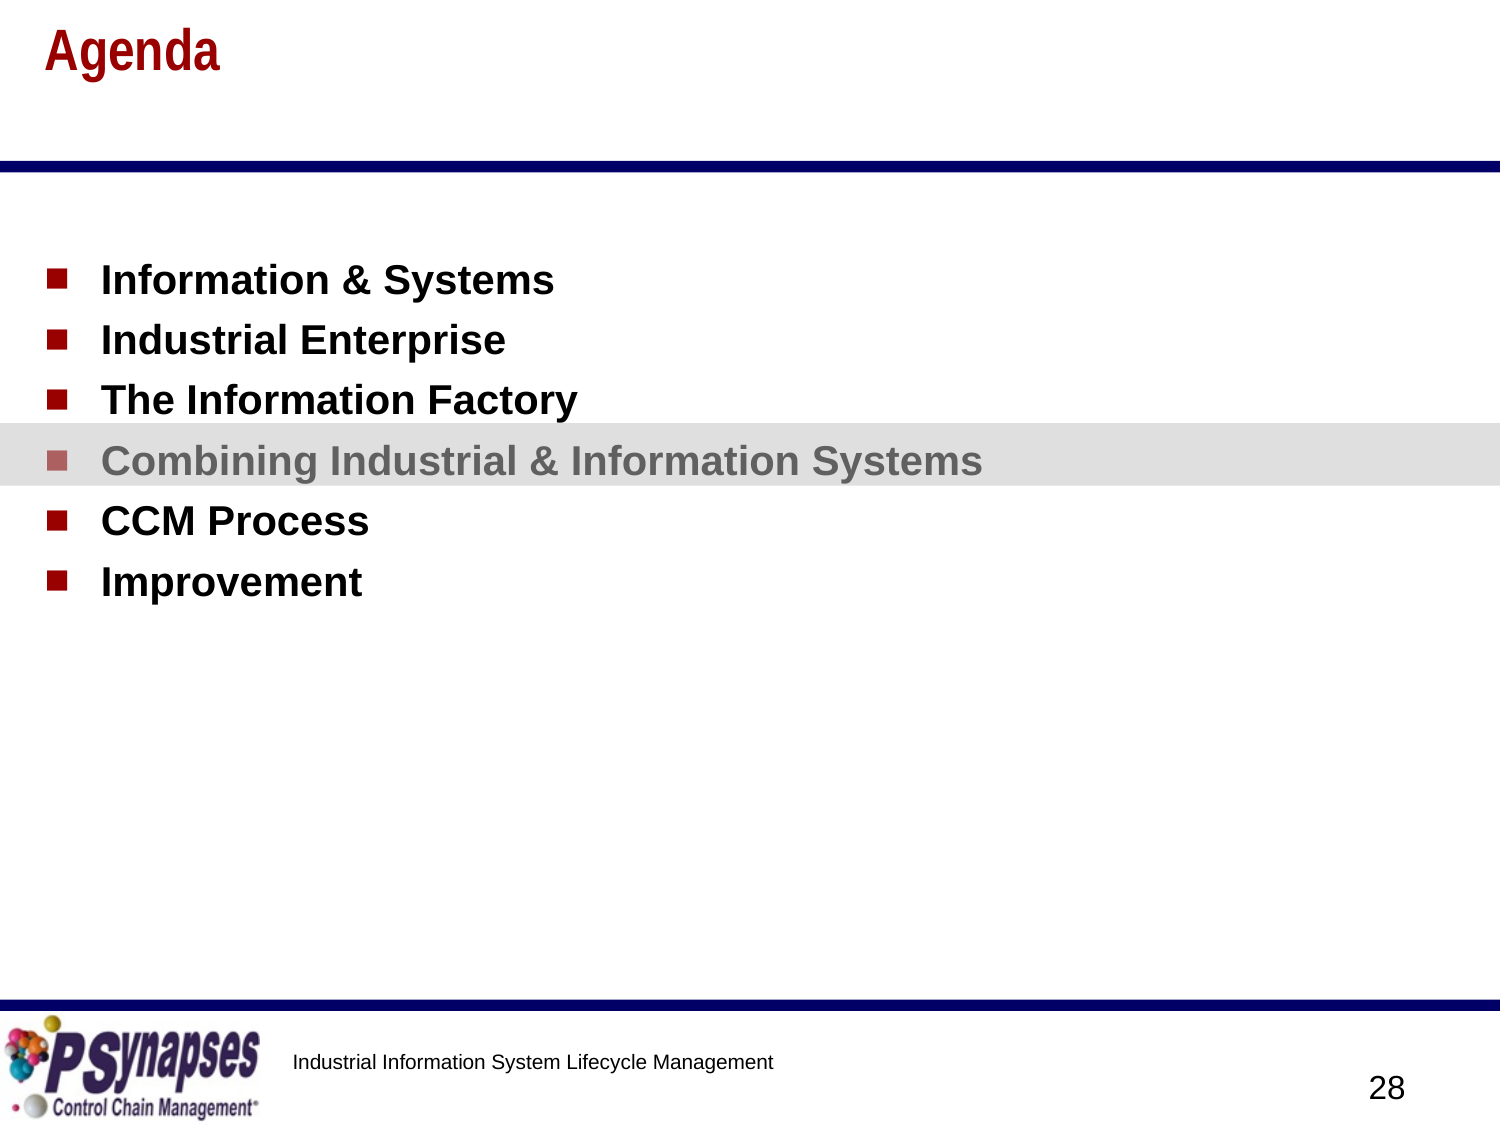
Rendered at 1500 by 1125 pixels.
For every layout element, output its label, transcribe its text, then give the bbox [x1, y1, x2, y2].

title Agenda [29, 12, 1471, 138]
text_box [0, 423, 1500, 486]
picture [0, 1011, 260, 1125]
list Information & Systems Industrial Enterprise The Information Factory Combining Industrial & Information Systems CCM Process Improvement [29, 184, 1471, 423]
list Information & Systems Industrial Enterprise The Information Factory Combining Industrial & Information Systems CCM Process Improvement [29, 486, 1471, 988]
